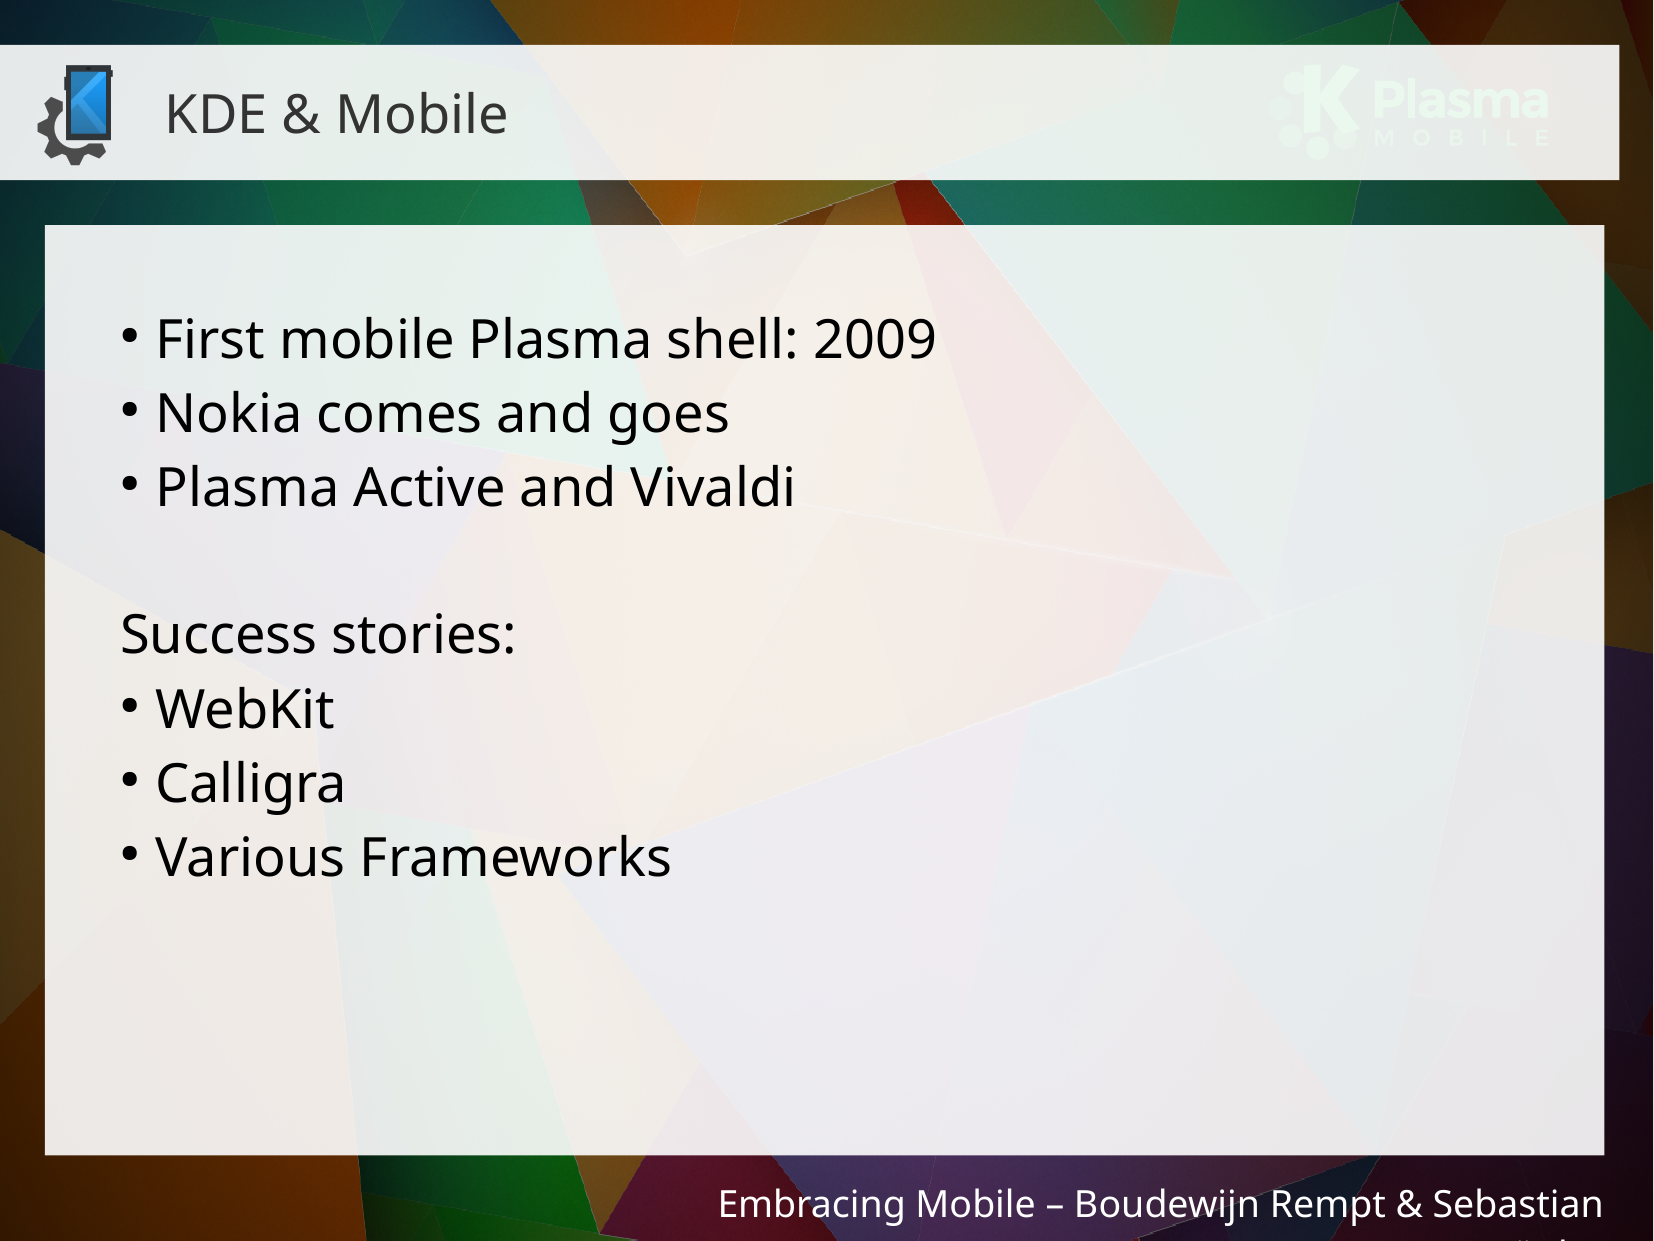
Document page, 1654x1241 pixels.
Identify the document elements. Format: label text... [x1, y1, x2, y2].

picture [0, 0, 1654, 1241]
text_box KDE & Mobile [149, 59, 1605, 166]
text_box First mobile Plasma shell: 2009 Nokia comes and goes Plasma Active and Vivaldi Success stories: WebKit Calligra Various Frameworks [44, 225, 1605, 1156]
text_box [0, 44, 1620, 181]
